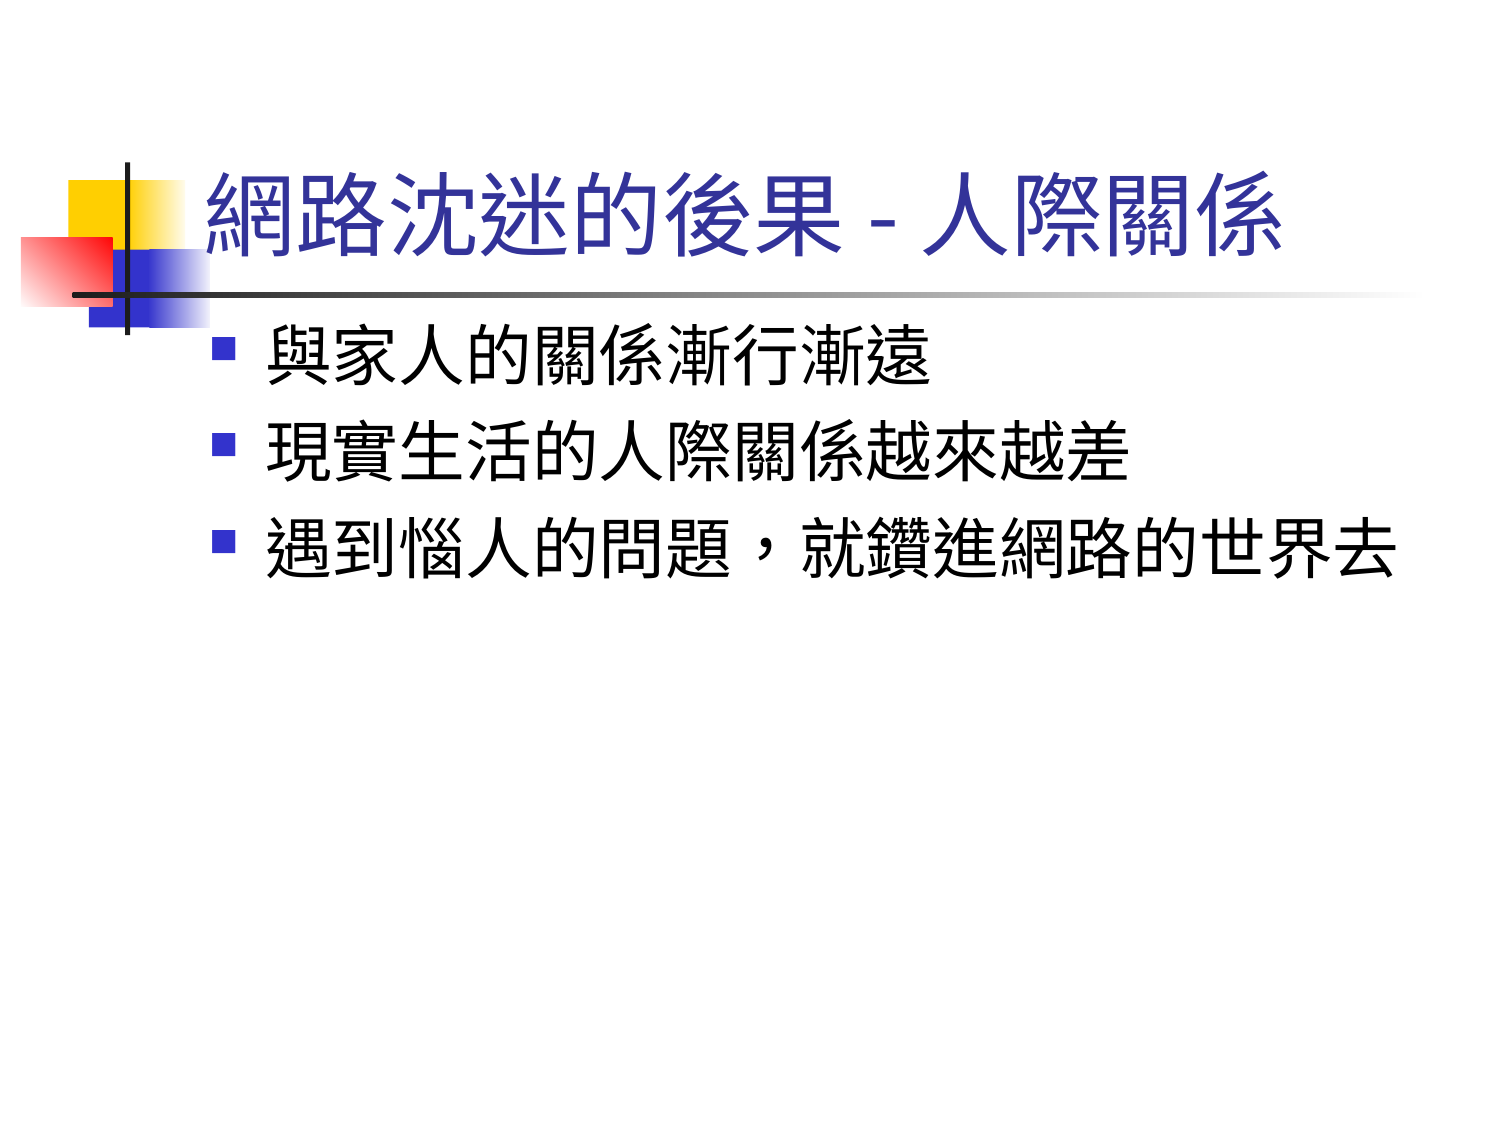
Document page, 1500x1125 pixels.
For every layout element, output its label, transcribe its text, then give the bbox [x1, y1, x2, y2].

title 網路沈迷的後果-人際關係 [188, 35, 1468, 276]
list 與家人的關係漸行漸遠 現實生活的人際關係越來越差 遇到惱人的問題，就鑽進網路的世界去 [193, 305, 1469, 1101]
